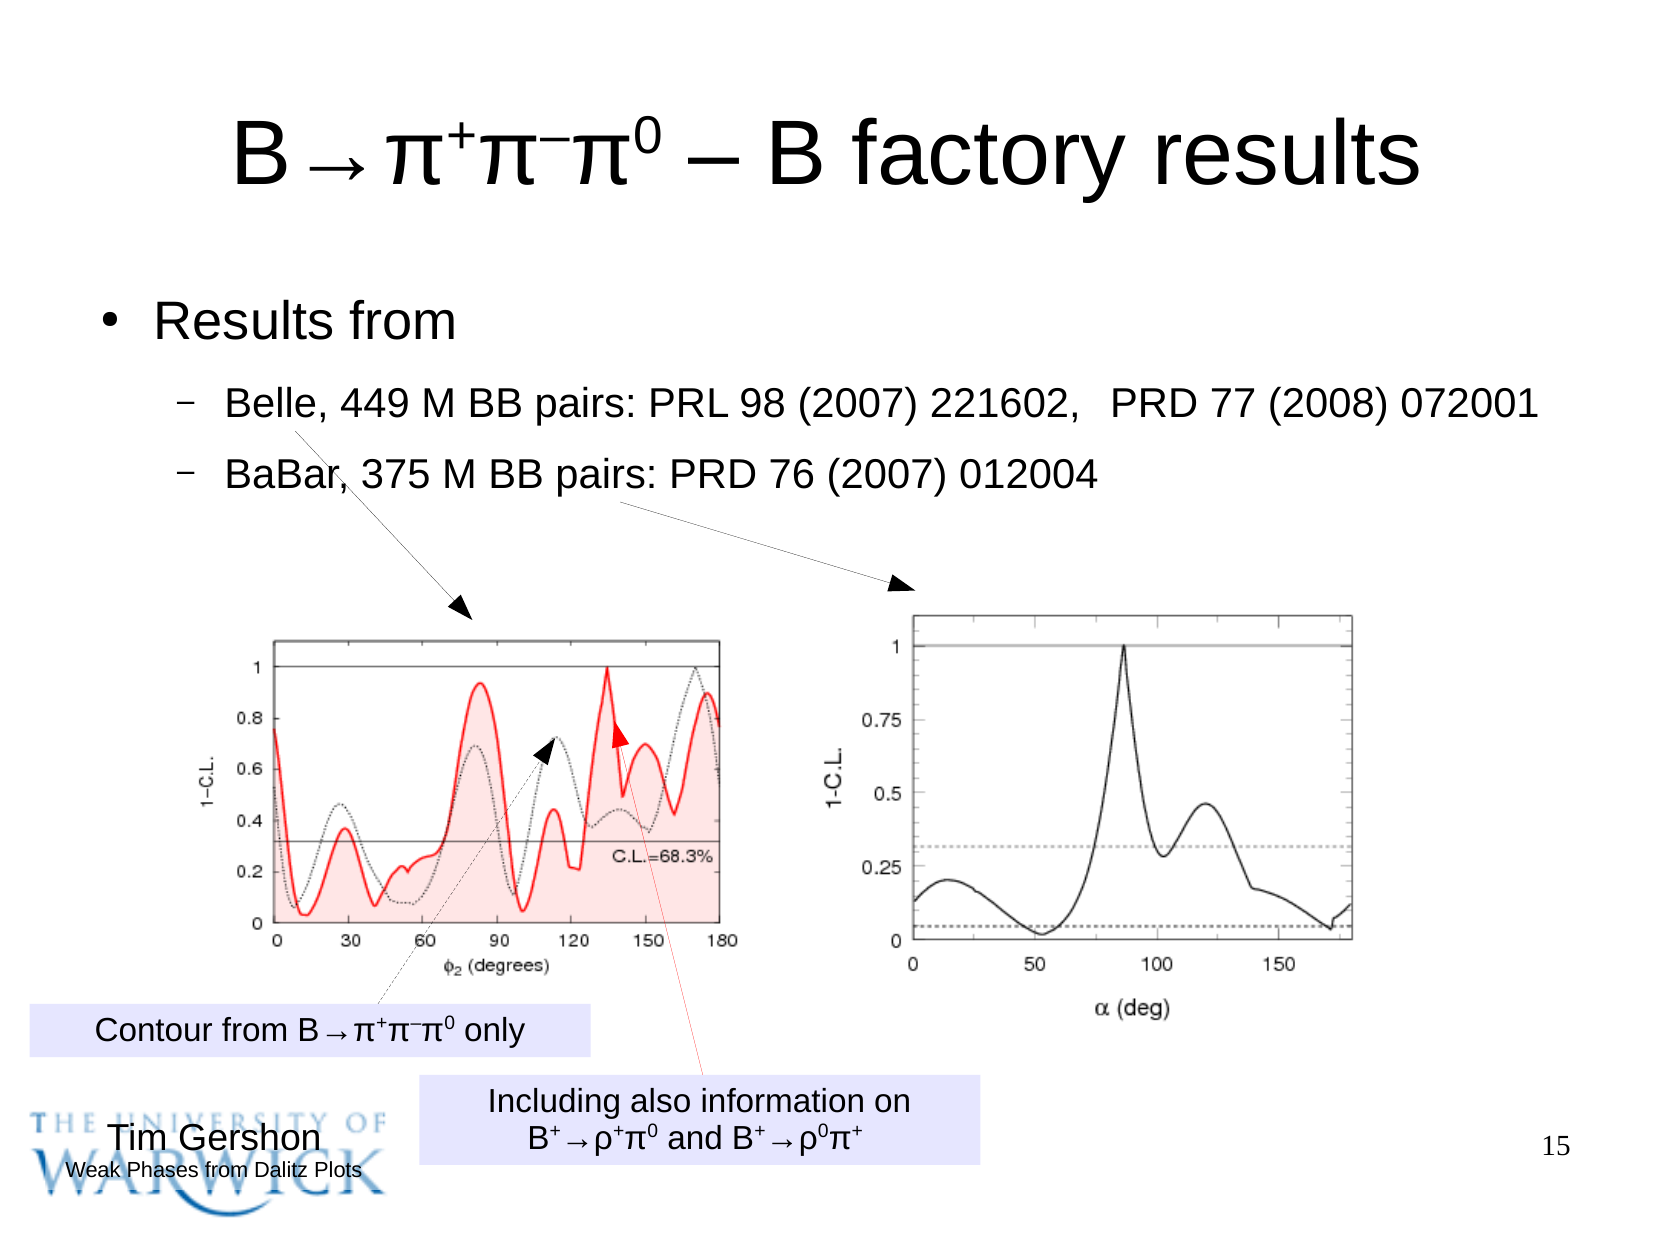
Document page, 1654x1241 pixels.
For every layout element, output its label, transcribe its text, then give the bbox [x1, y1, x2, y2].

title B→π+π–π0 – B factory results [82, 56, 1571, 250]
list Results from Belle, 449 M BB pairs: PRL 98 (2007) 221602, PRD 77 (2008) 072001 BaBar, 375 M BB pairs: PRD 76 (2007) 012004 [82, 290, 1571, 1094]
text_box Tim Gershon Weak Phases from Dalitz Plots [45, 1108, 383, 1190]
picture [19, 1106, 406, 1232]
text_box Including also information on B+→ρ+π0 and B+→ρ0π+ [419, 1074, 981, 1165]
list Results from Belle, 449 M BB pairs: PRL 98 (2007) 221602, PRD 77 (2008) 072001 BaBar, 375 M BB pairs: PRD 76 (2007) 012004 [82, 1002, 702, 1094]
picture [158, 620, 768, 1002]
text_box Contour from B→π+π–π0 only [29, 1003, 591, 1058]
picture [803, 586, 1390, 1034]
